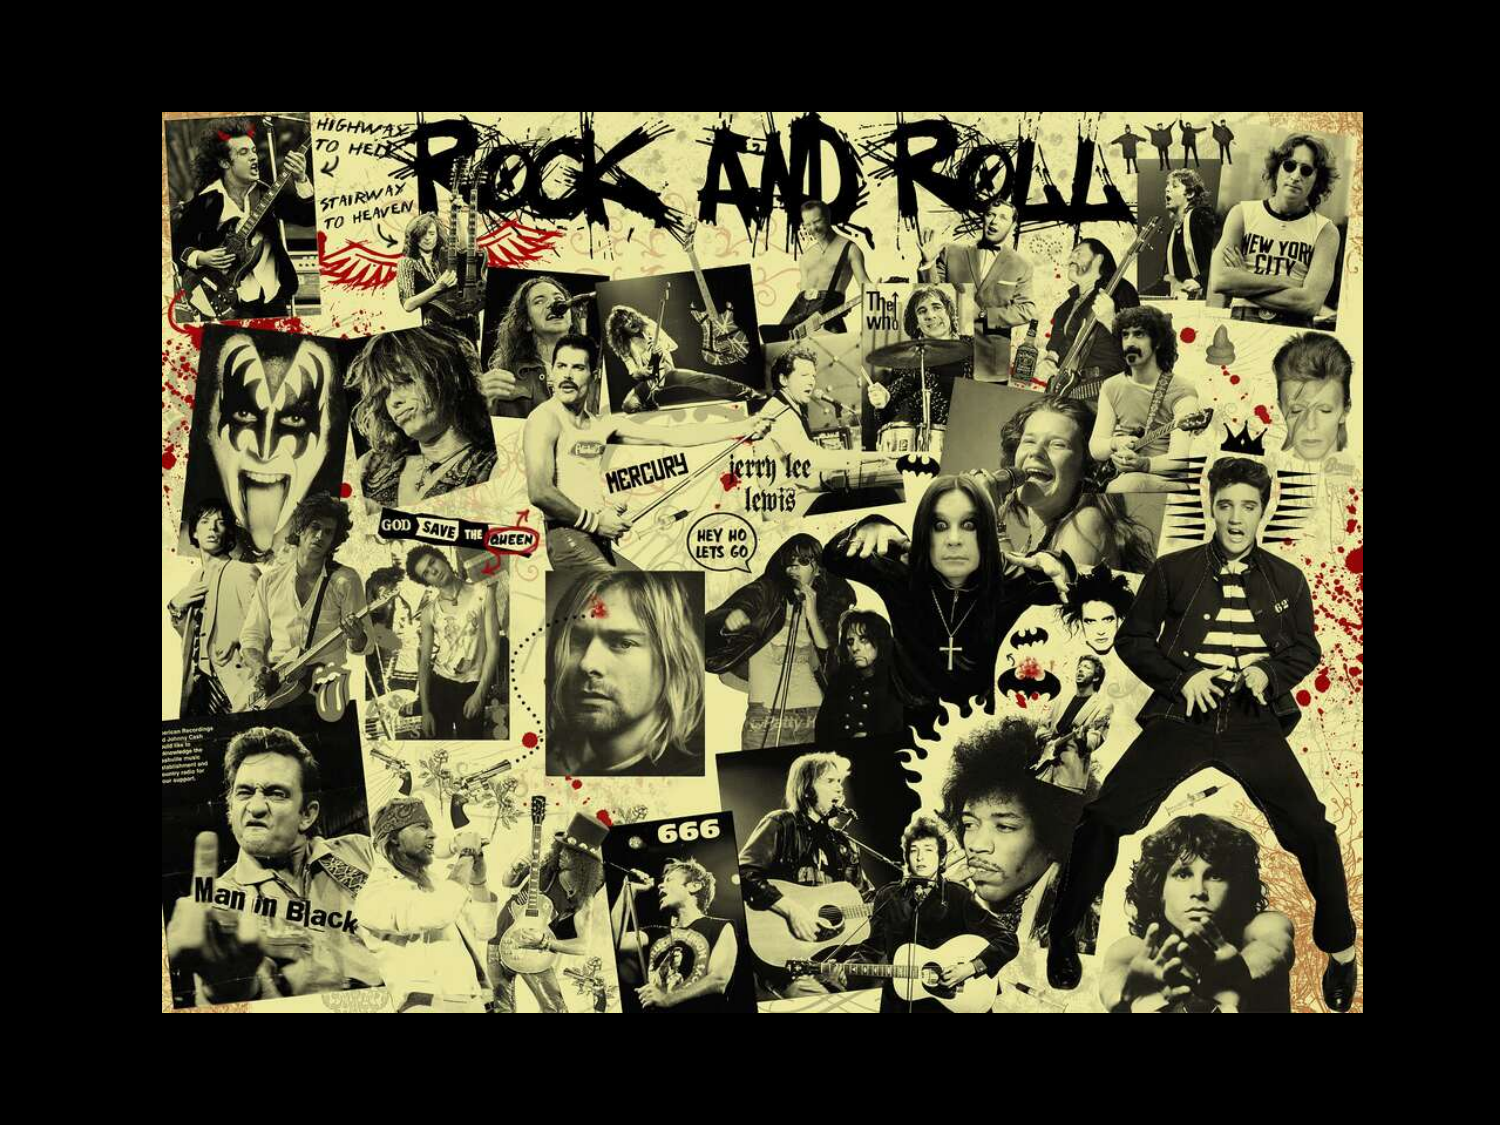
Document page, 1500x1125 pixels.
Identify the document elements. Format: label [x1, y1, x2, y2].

picture [162, 112, 1363, 1013]
